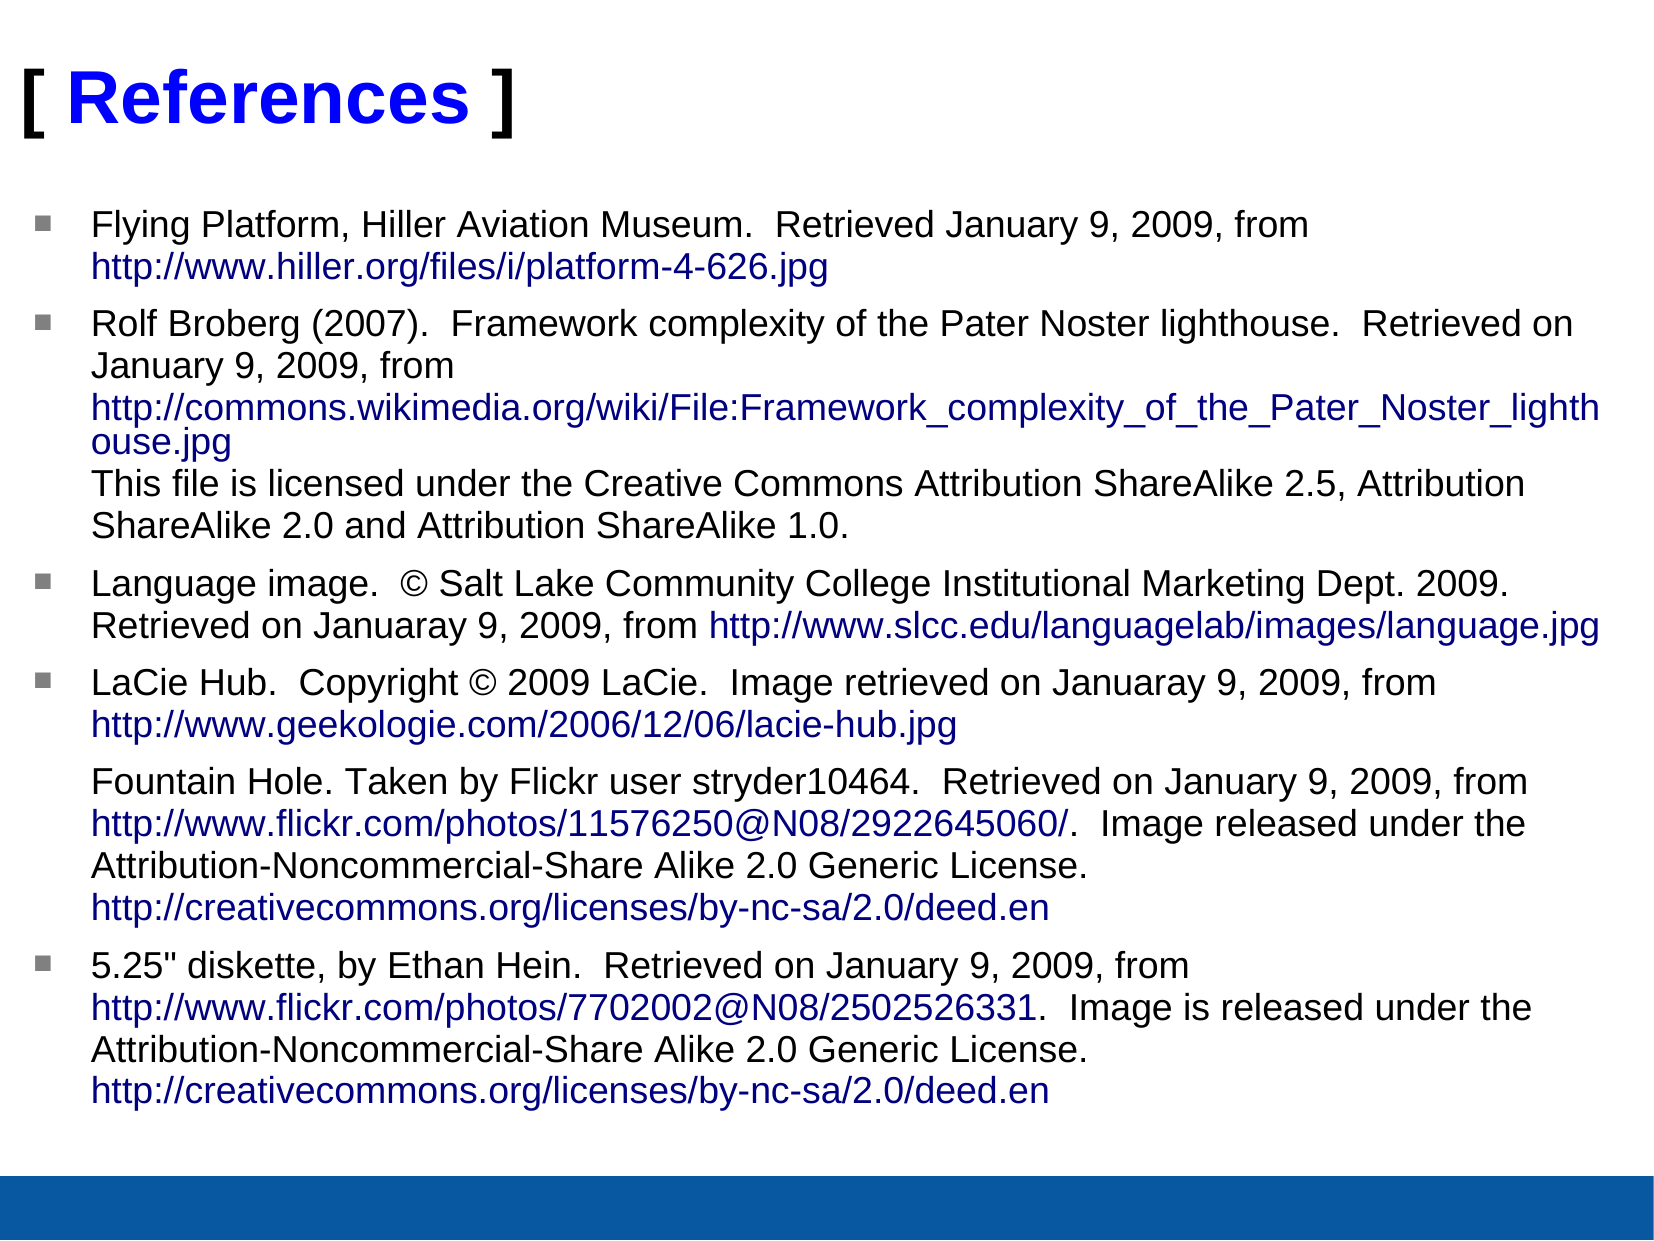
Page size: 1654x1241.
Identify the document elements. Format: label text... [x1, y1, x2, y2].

list Flying Platform, Hiller Aviation Museum. Retrieved January 9, 2009, from http://www.hiller.org/files/i/platform-4-626.jpg Rolf Broberg (2007). Framework complexity of the Pater Noster lighthouse. Retrieved on January 9, 2009, from http://commons.wikimedia.org/wiki/File:Framework_complexity_of_the_Pater_Noster_lighthouse.jpgThis file is licensed under the Creative Commons Attribution ShareAlike 2.5, Attribution ShareAlike 2.0 and Attribution ShareAlike 1.0. Language image. © Salt Lake Community College Institutional Marketing Dept. 2009. Retrieved on Januaray 9, 2009, from http://www.slcc.edu/languagelab/images/language.jpg LaCie Hub. Copyright © 2009 LaCie. Image retrieved on Januaray 9, 2009, from http://www.geekologie.com/2006/12/06/lacie-hub.jpg Fountain Hole. Taken by Flickr user stryder10464. Retrieved on January 9, 2009, from http://www.flickr.com/photos/11576250@N08/2922645060/. Image released under the Attribution-Noncommercial-Share Alike 2.0 Generic License. http://creativecommons.org/licenses/by-nc-sa/2.0/deed.en 5.25" diskette, by Ethan Hein. Retrieved on January 9, 2009, from http://www.flickr.com/photos/7702002@N08/2502526331. Image is released under the Attribution-Noncommercial-Share Alike 2.0 Generic License. http://creativecommons.org/licenses/by-nc-sa/2.0/deed.en [35, 203, 1606, 1136]
picture [0, 1176, 1654, 1240]
title [ References ] [0, 42, 1405, 153]
